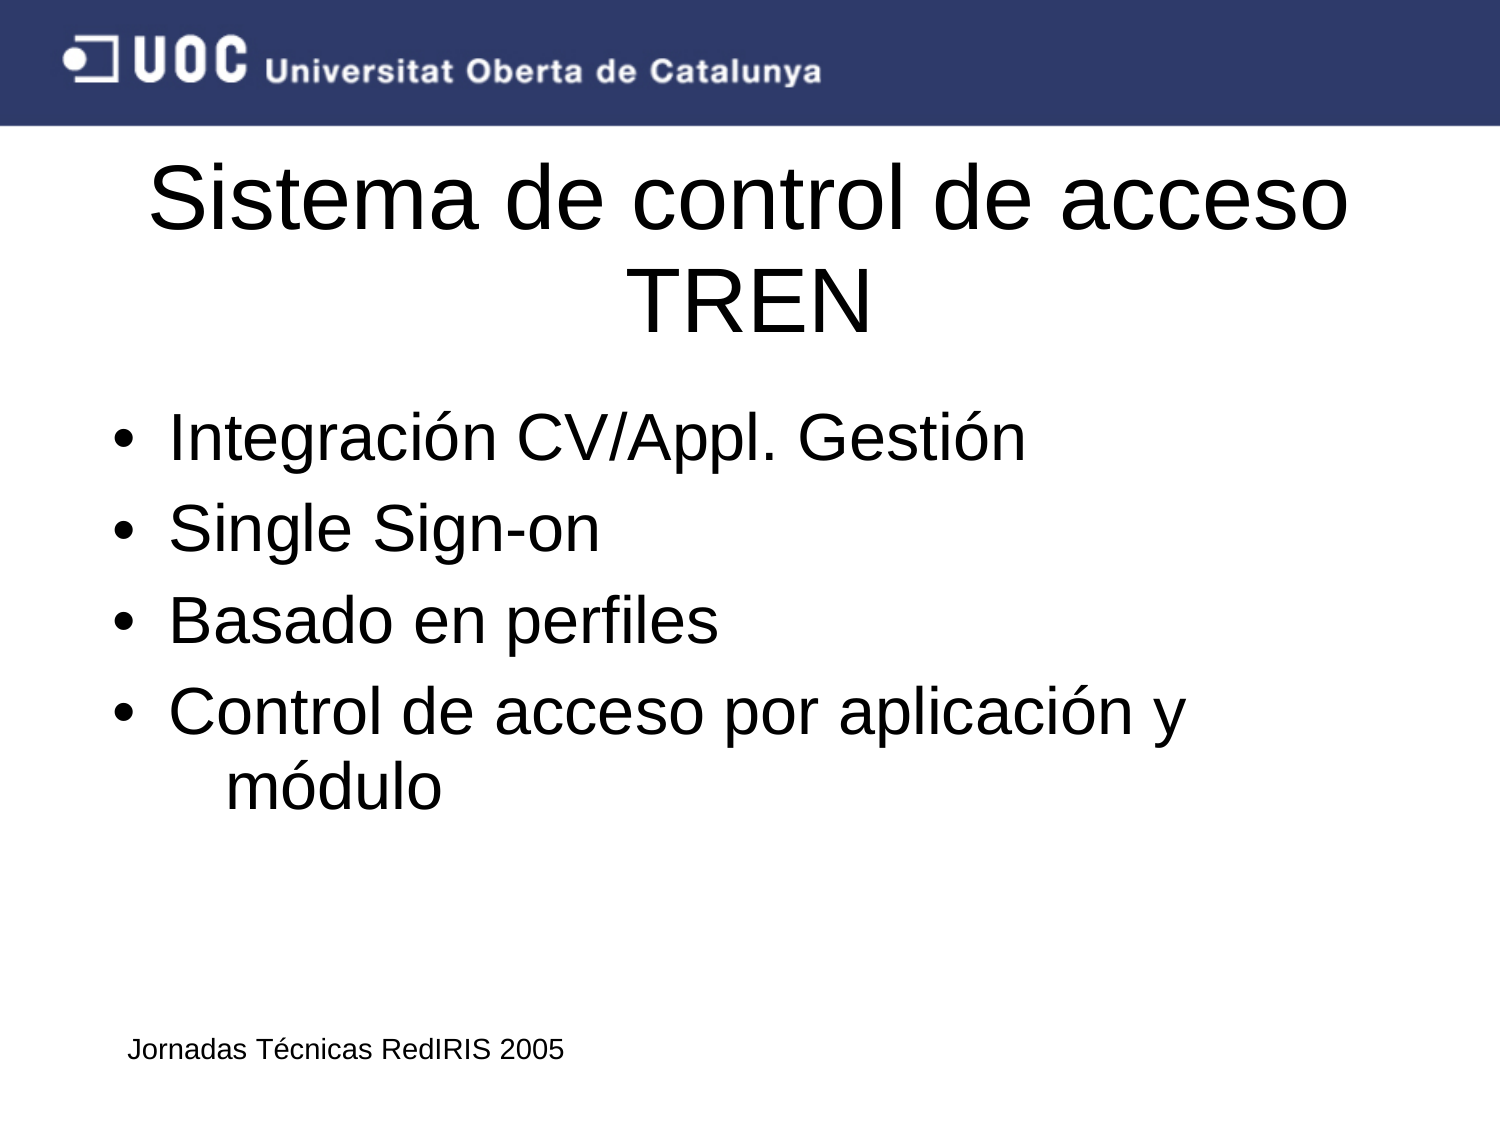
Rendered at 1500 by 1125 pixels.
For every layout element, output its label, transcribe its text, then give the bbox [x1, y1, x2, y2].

list Integración CV/Appl. Gestión Single Sign-on Basado en perfiles Control de acceso por aplicación y módulo [112, 399, 1388, 1095]
picture [0, 0, 1500, 1125]
title Sistema de control de acceso TREN [112, 131, 1388, 367]
